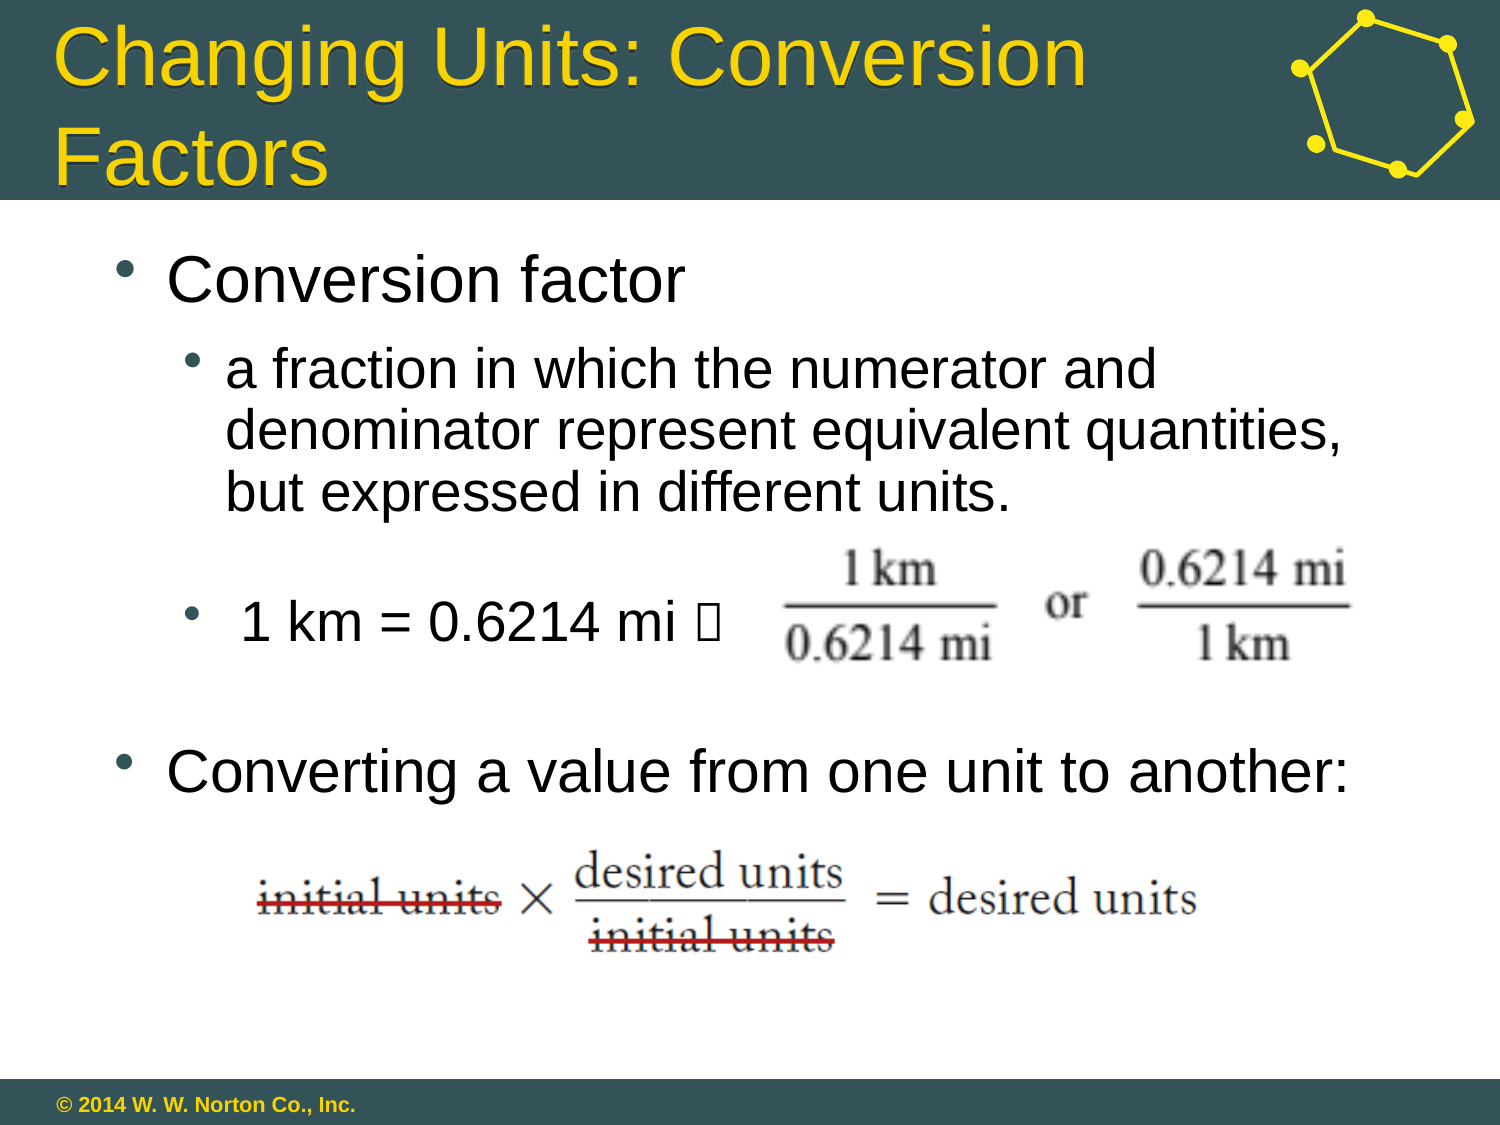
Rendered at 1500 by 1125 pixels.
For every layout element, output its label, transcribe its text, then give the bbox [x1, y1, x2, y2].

title Changing Units: Conversion Factors [37, 14, 1225, 190]
list Conversion factor a fraction in which the numerator and denominator represent equivalent quantities, but expressed in different units. 1 km = 0.6214 mi  Converting a value from one unit to another: [99, 237, 1375, 875]
picture [249, 849, 1204, 962]
picture [777, 531, 1357, 678]
